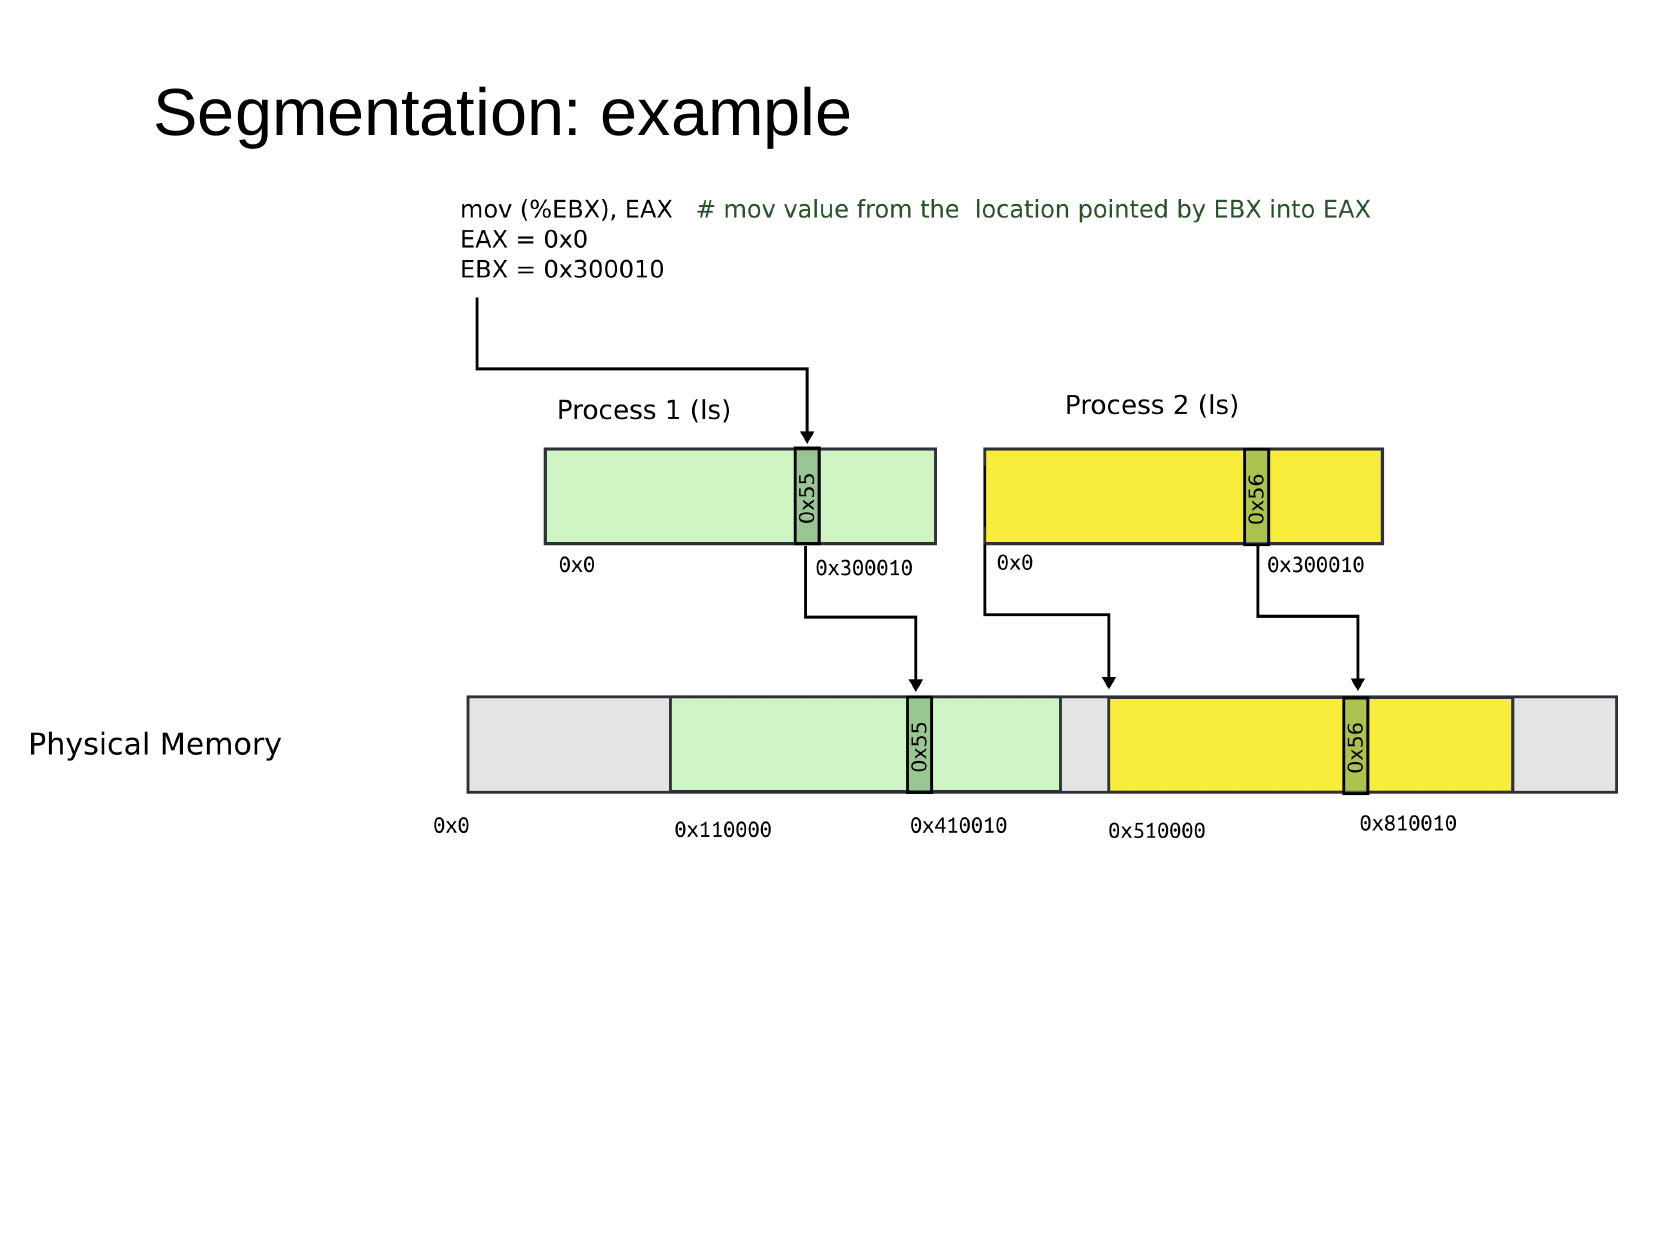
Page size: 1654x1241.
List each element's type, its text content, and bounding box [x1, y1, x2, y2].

picture [31, 199, 1618, 838]
list Segmentation: example [82, 75, 1576, 151]
